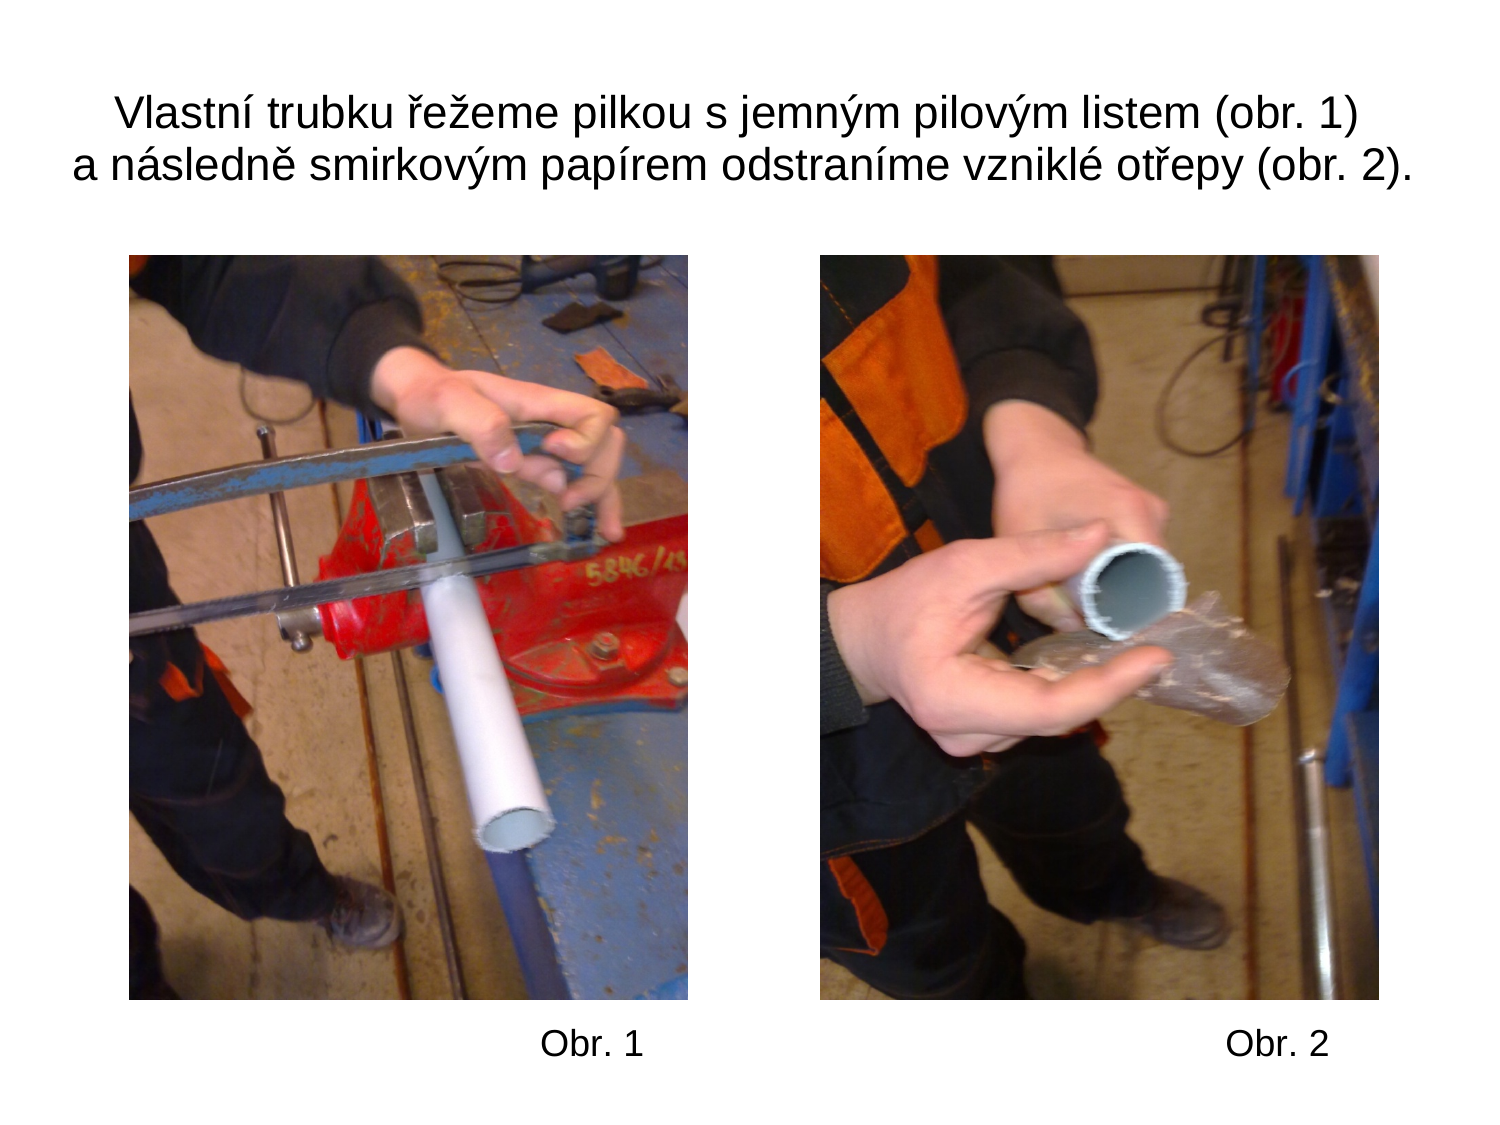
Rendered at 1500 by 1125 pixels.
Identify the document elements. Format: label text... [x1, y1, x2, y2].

text_box Obr. 1 [525, 1011, 691, 1072]
picture [820, 255, 1379, 1000]
text_box Obr. 2 [1210, 1011, 1377, 1072]
title Vlastní trubku řežeme pilkou s jemným pilovým listem (obr. 1) a následně smirkovým papírem odstraníme vzniklé otřepy (obr. 2). [41, 45, 1447, 233]
picture [129, 255, 688, 1000]
